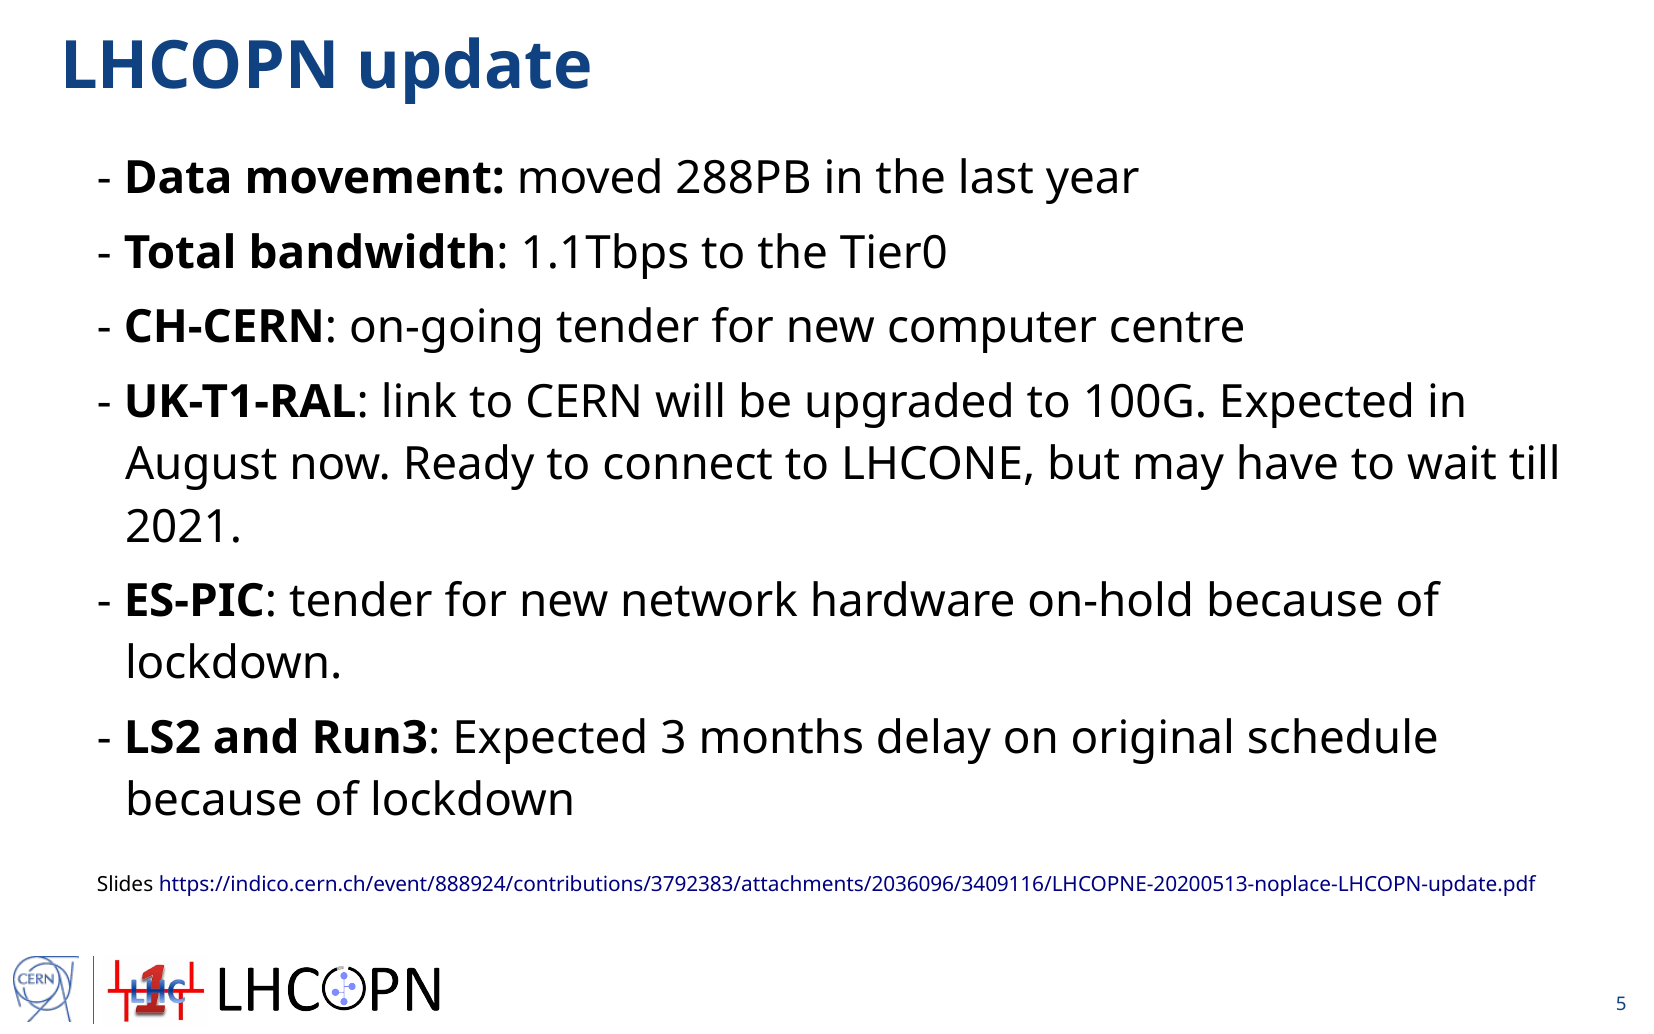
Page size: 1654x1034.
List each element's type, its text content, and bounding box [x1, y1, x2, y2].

picture [13, 956, 79, 1032]
text_box - Data movement: moved 288PB in the last year - Total bandwidth: 1.1Tbps to the Tier0 - CH-CERN: on-going tender for new computer centre - UK-T1-RAL: link to CERN will be upgraded to 100G. Expected in August now. Ready to connect to LHCONE, but may have to wait till 2021. - ES-PIC: tender for new network hardware on-hold because of lockdown. - LS2 and Run3: Expected 3 months delay on original schedule because of lockdown Slides https://indico.cern.ch/event/888924/contributions/3792383/attachments/2036096/3409116/LHCOPNE-20200513-noplace-LHCOPN-update.pdf [82, 137, 1638, 1032]
title LHCOPN update [60, 0, 1528, 138]
